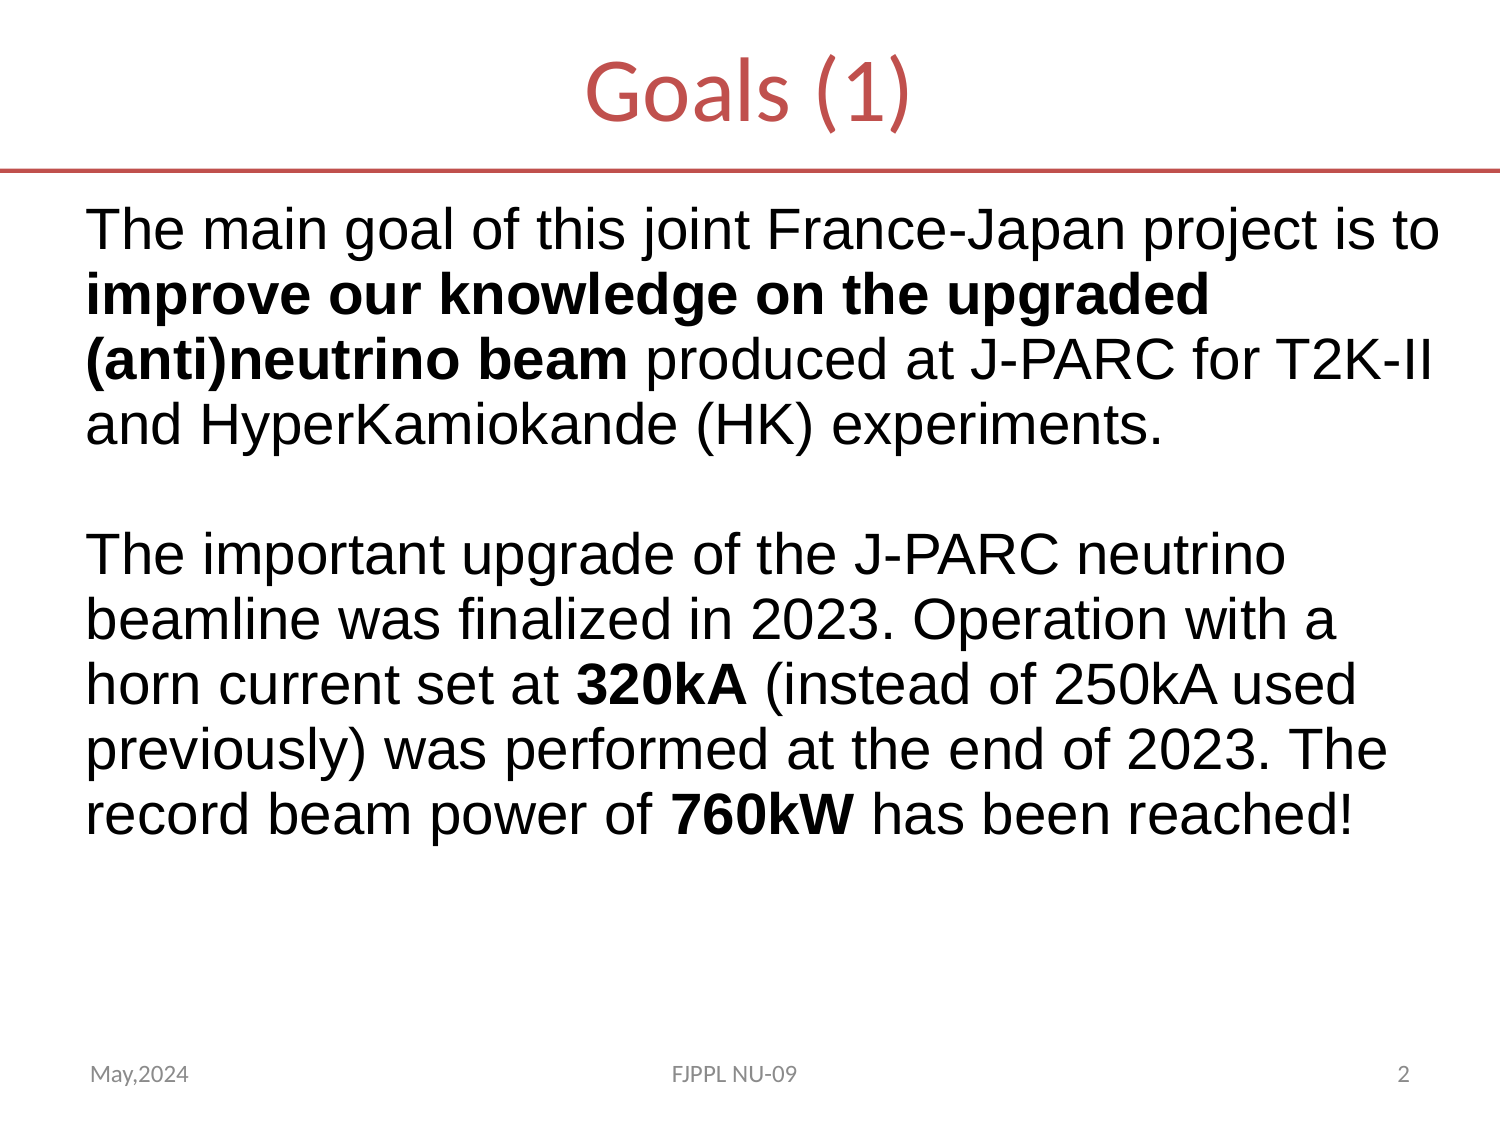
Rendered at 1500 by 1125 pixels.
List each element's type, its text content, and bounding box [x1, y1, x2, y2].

text_box Goals (1) [75, 29, 1425, 141]
text_box 13 [1074, 1042, 1425, 1103]
text_box The main goal of this joint France-Japan project is to improve our knowledge on the upgraded (anti)neutrino beam produced at J-PARC for T2K-II and HyperKamiokande (HK) experiments. The important upgrade of the J-PARC neutrino beamline was finalized in 2023. Operation with a horn current set at 320kA (instead of 250kA used previously) was performed at the end of 2023. The record beam power of 760kW has been reached! [70, 188, 1465, 1004]
text_box May,2024 [74, 1042, 425, 1103]
text_box FJPPL NU-09 [464, 1042, 1005, 1103]
